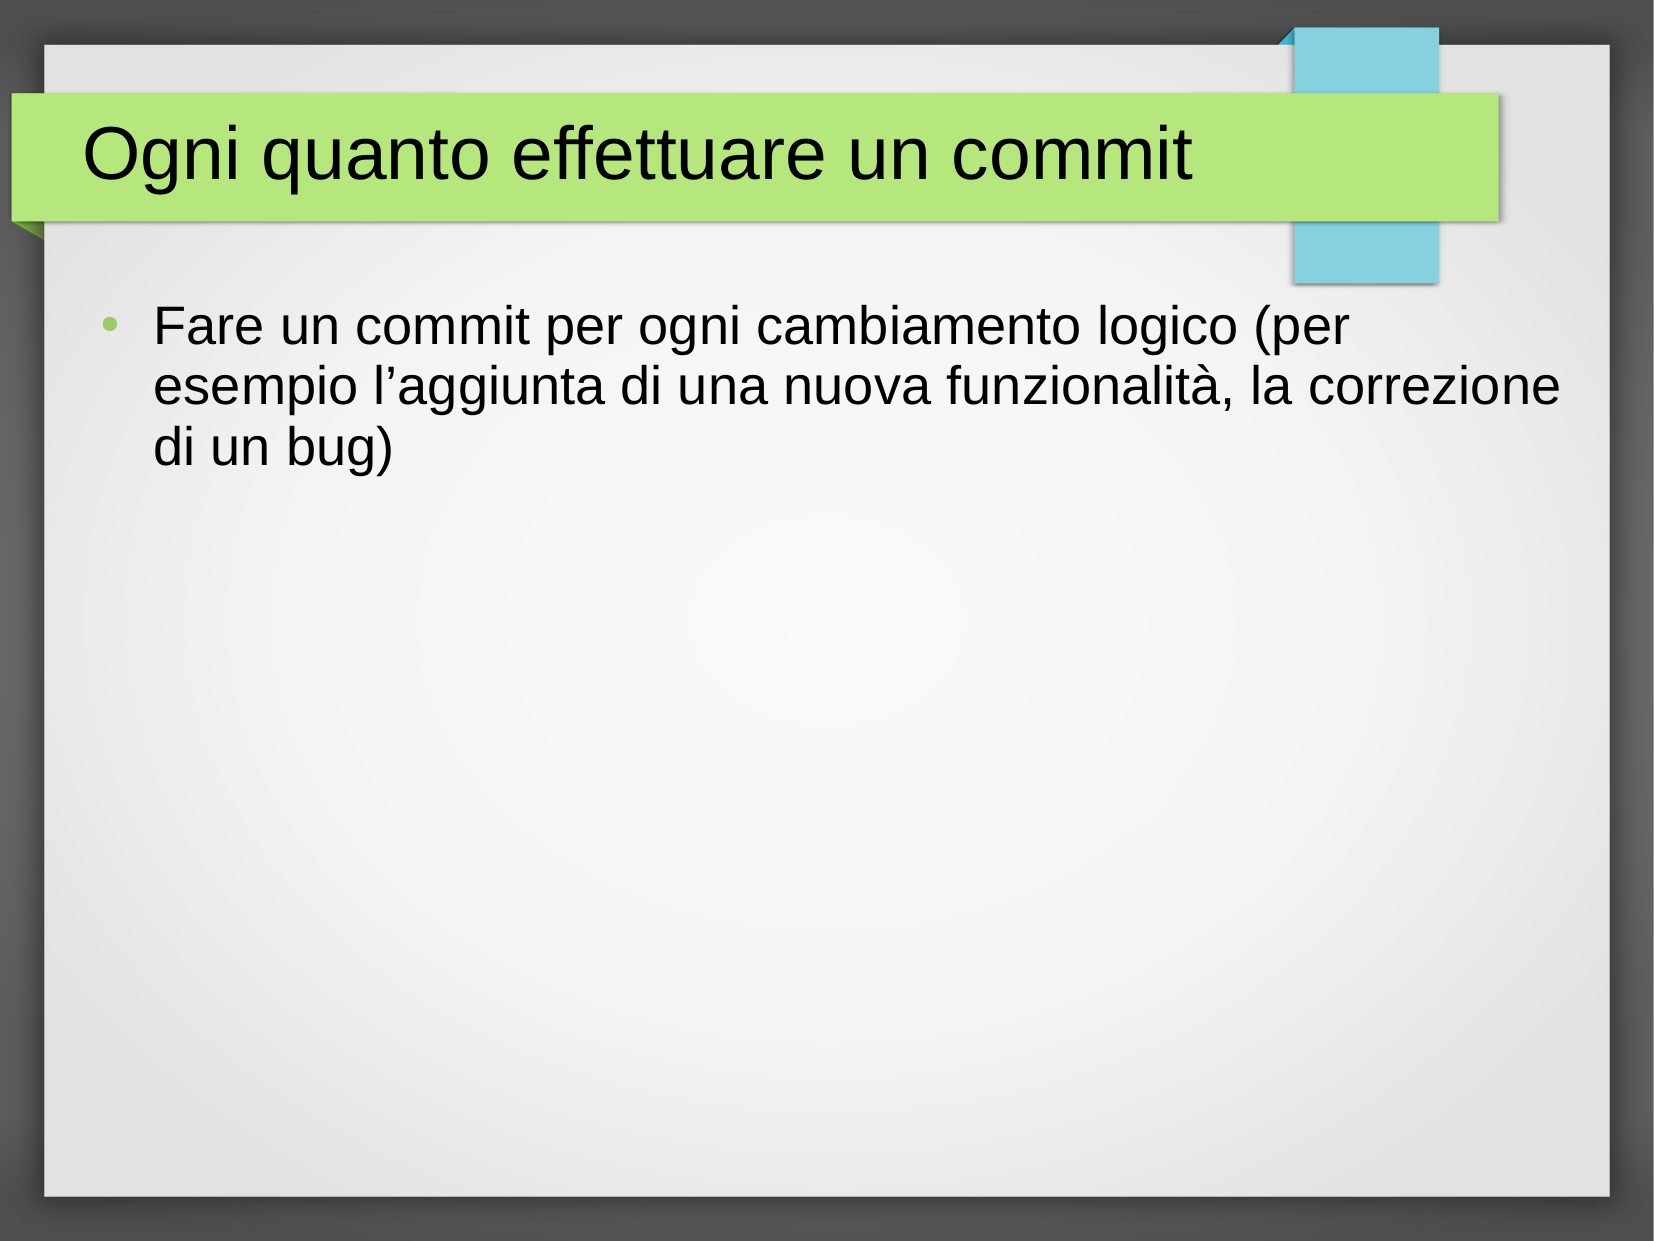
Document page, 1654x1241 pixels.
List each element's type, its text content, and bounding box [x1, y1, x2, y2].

list Fare un commit per ogni cambiamento logico (per esempio l’aggiunta di una nuova funzionalità, la correzione di un bug) [82, 295, 1571, 1015]
title Ogni quanto effettuare un commit [82, 94, 1264, 213]
picture [0, 0, 1654, 1241]
